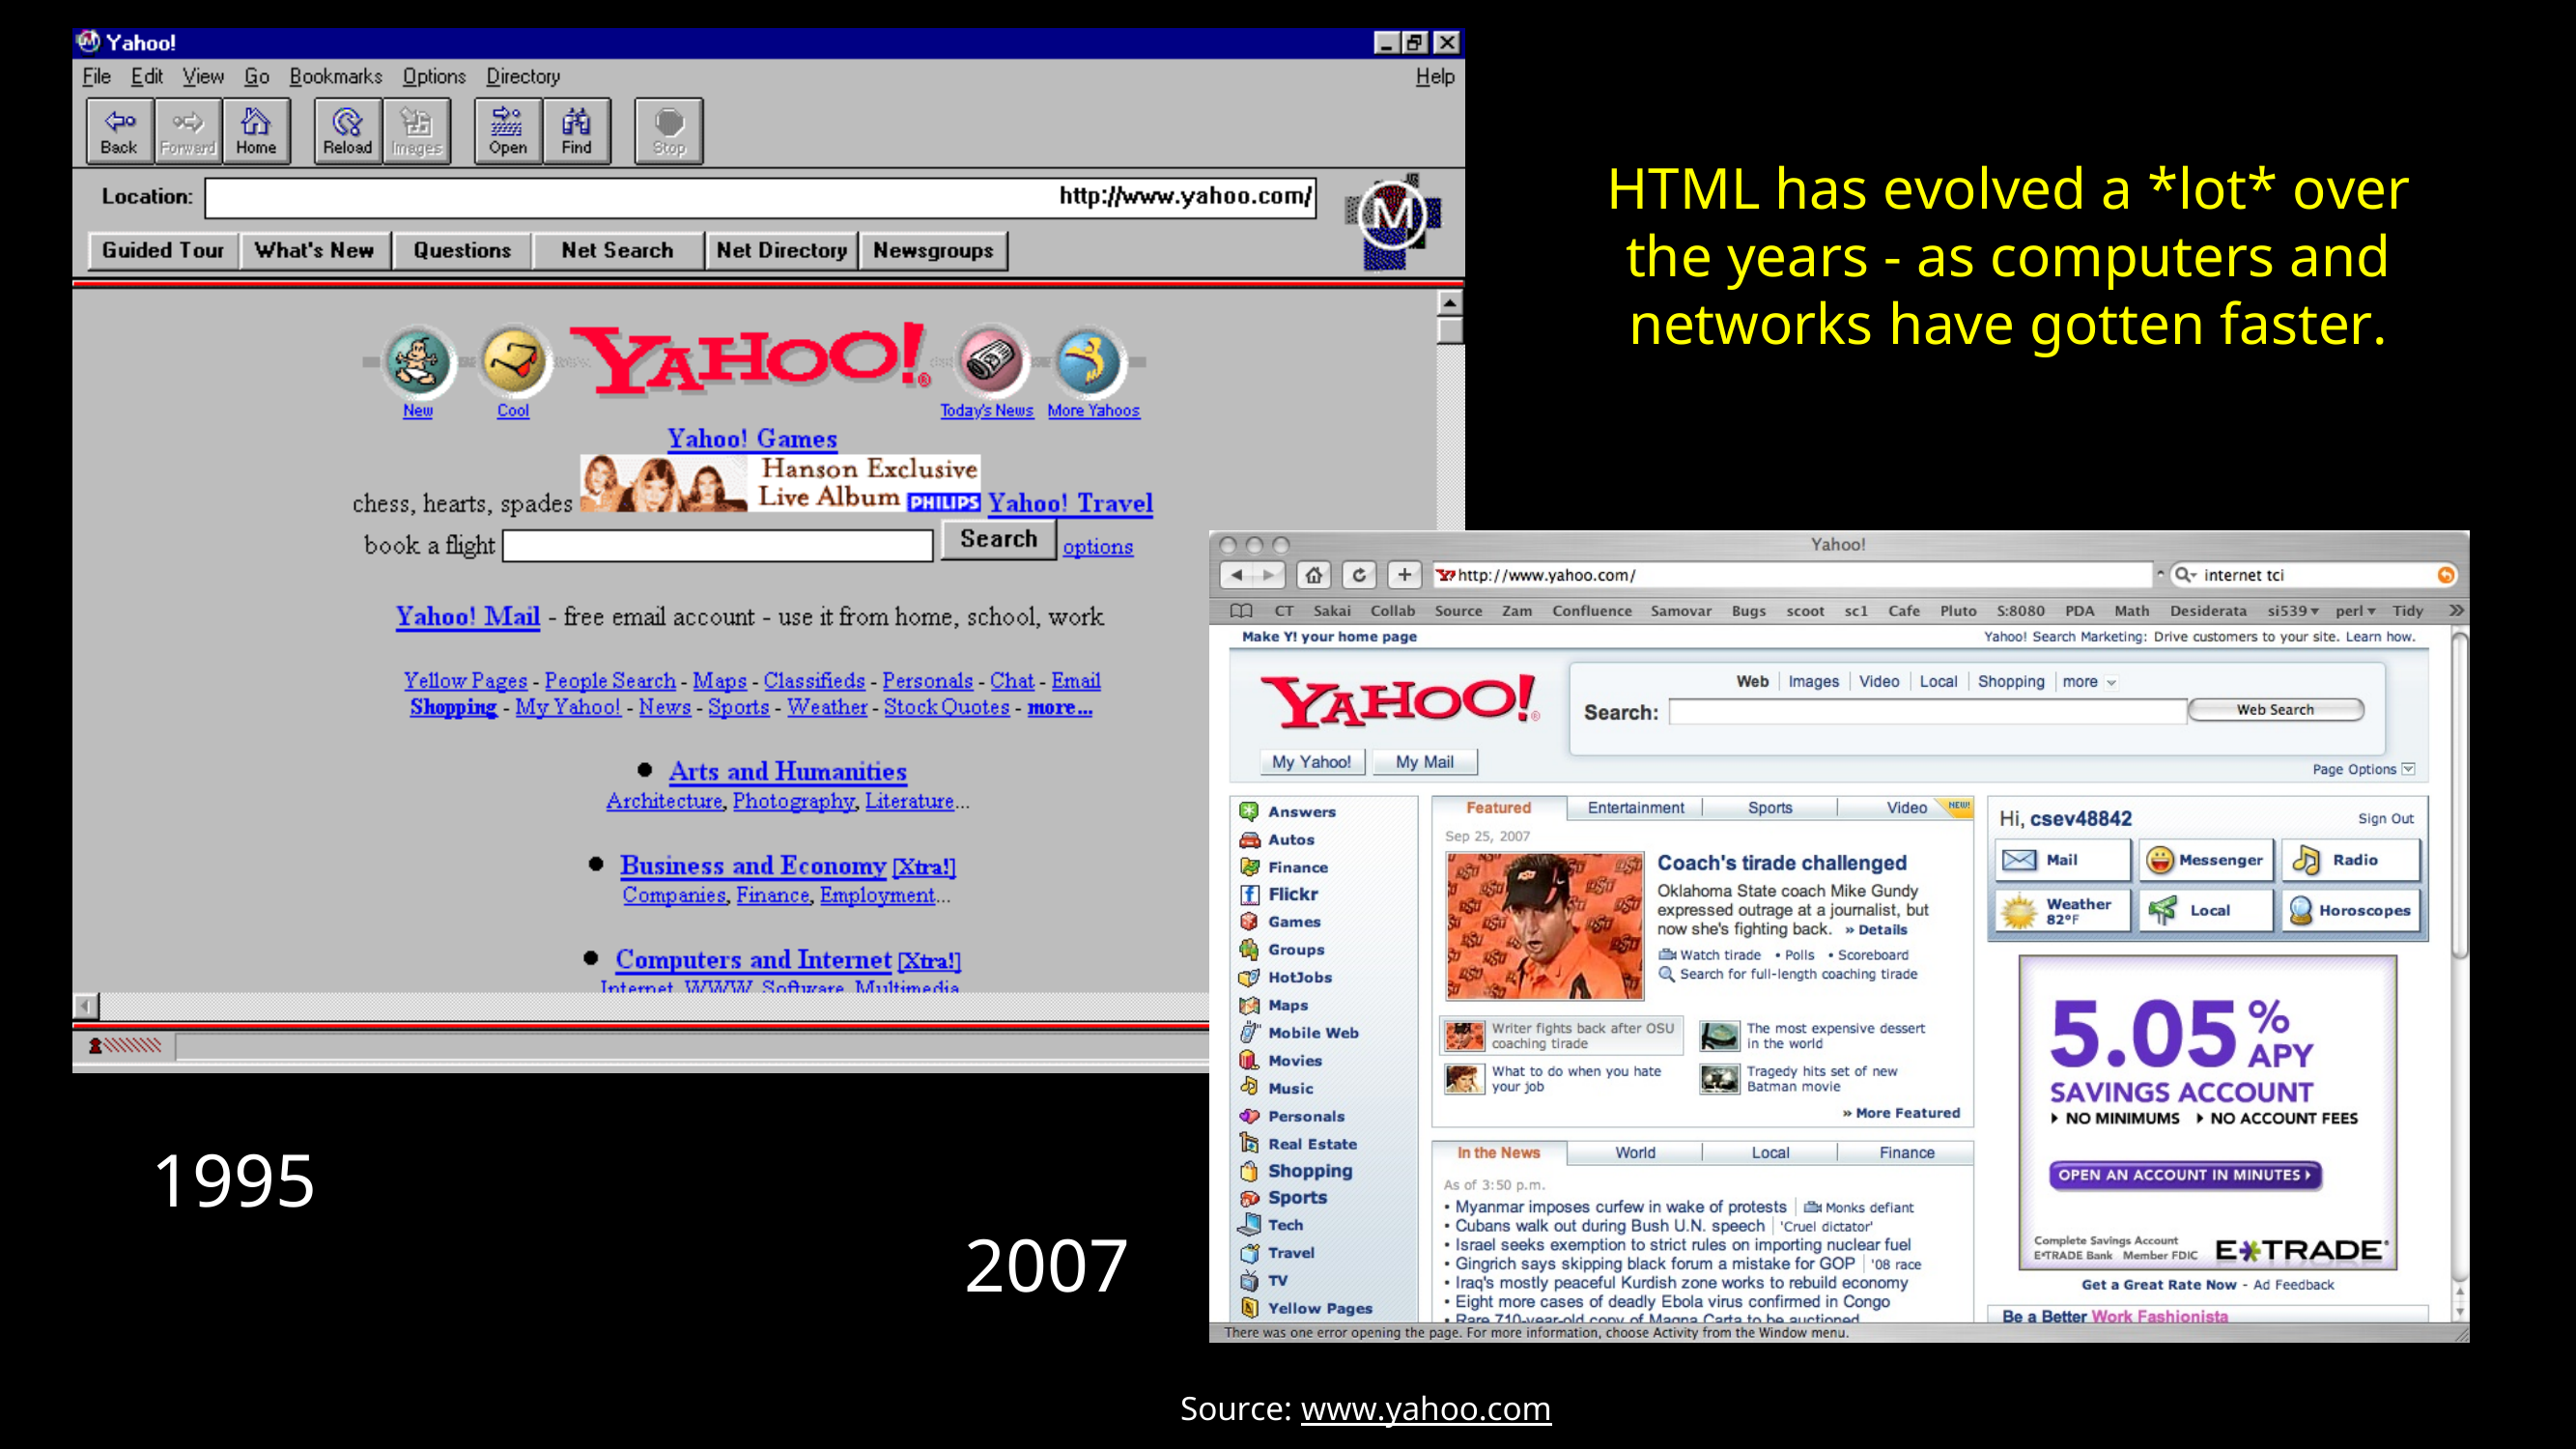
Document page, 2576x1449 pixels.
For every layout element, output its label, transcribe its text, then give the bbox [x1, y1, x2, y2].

text_box 1995 [151, 1134, 318, 1222]
text_box 2007 [964, 1219, 1131, 1307]
text_box HTML has evolved a *lot* over the years - as computers and networks have gotten faster. [1601, 150, 2416, 359]
text_box Source: www.yahoo.com [1033, 1380, 1699, 1435]
picture [72, 28, 2470, 1343]
